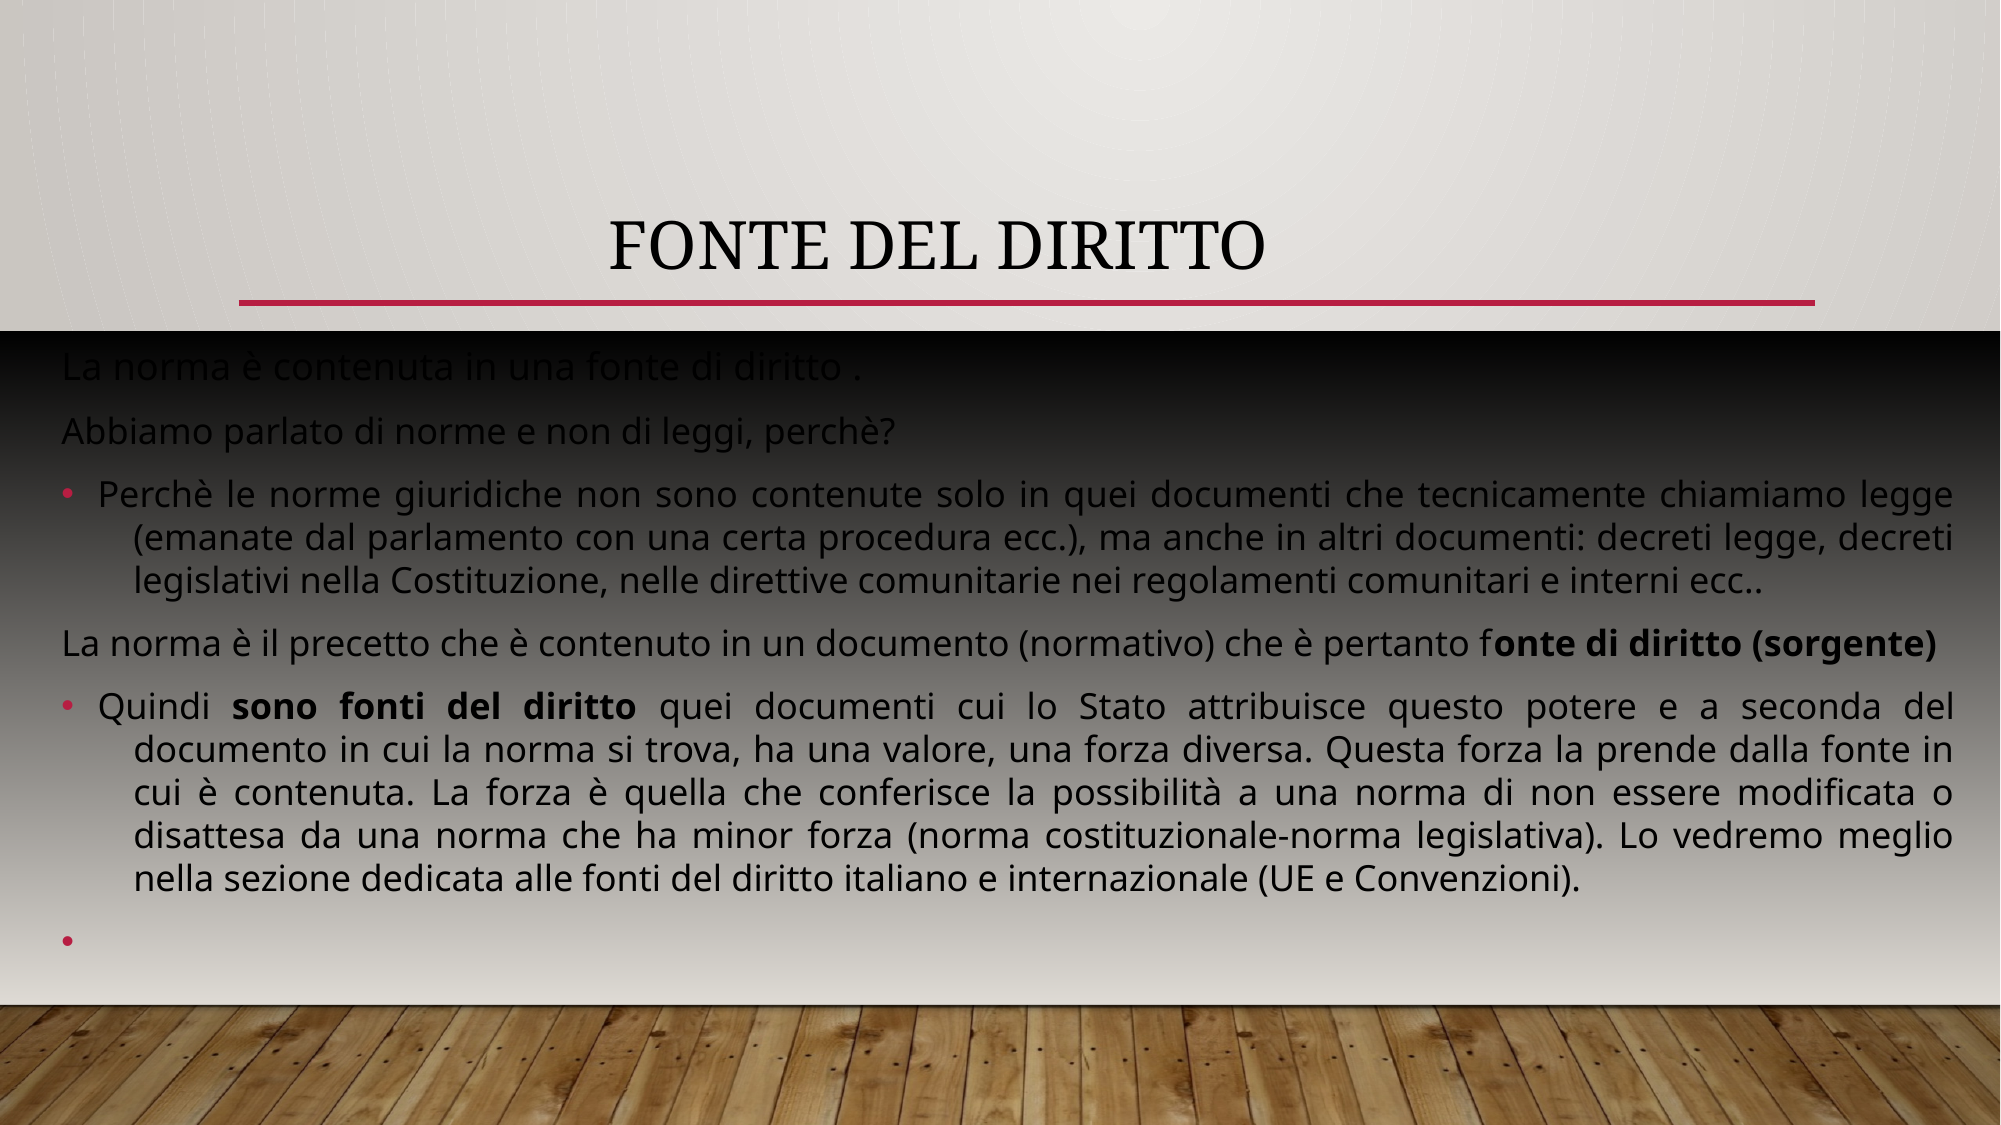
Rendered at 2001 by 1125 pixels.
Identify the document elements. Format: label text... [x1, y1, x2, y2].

list La norma è contenuta in una fonte di diritto . Abbiamo parlato di norme e non di leggi, perchè? Perchè le norme giuridiche non sono contenute solo in quei documenti che tecnicamente chiamiamo legge (emanate dal parlamento con una certa procedura ecc.), ma anche in altri documenti: decreti legge, decreti legislativi nella Costituzione, nelle direttive comunitarie nei regolamenti comunitari e interni ecc.. La norma è il precetto che è contenuto in un documento (normativo) che è pertanto fonte di diritto (sorgente) Quindi sono fonti del diritto quei documenti cui lo Stato attribuisce questo potere e a seconda del documento in cui la norma si trova, ha una valore, una forza diversa. Questa forza la prende dalla fonte in cui è contenuta. La forza è quella che conferisce la possibilità a una norma di non essere modificata o disattesa da una norma che ha minor forza (norma costituzionale-norma legislativa). Lo vedremo meglio nella sezione dedicata alle fonti del diritto italiano e internazionale (UE e Convenzioni). [46, 330, 1972, 942]
title Fonte del diritto [63, 204, 1814, 305]
